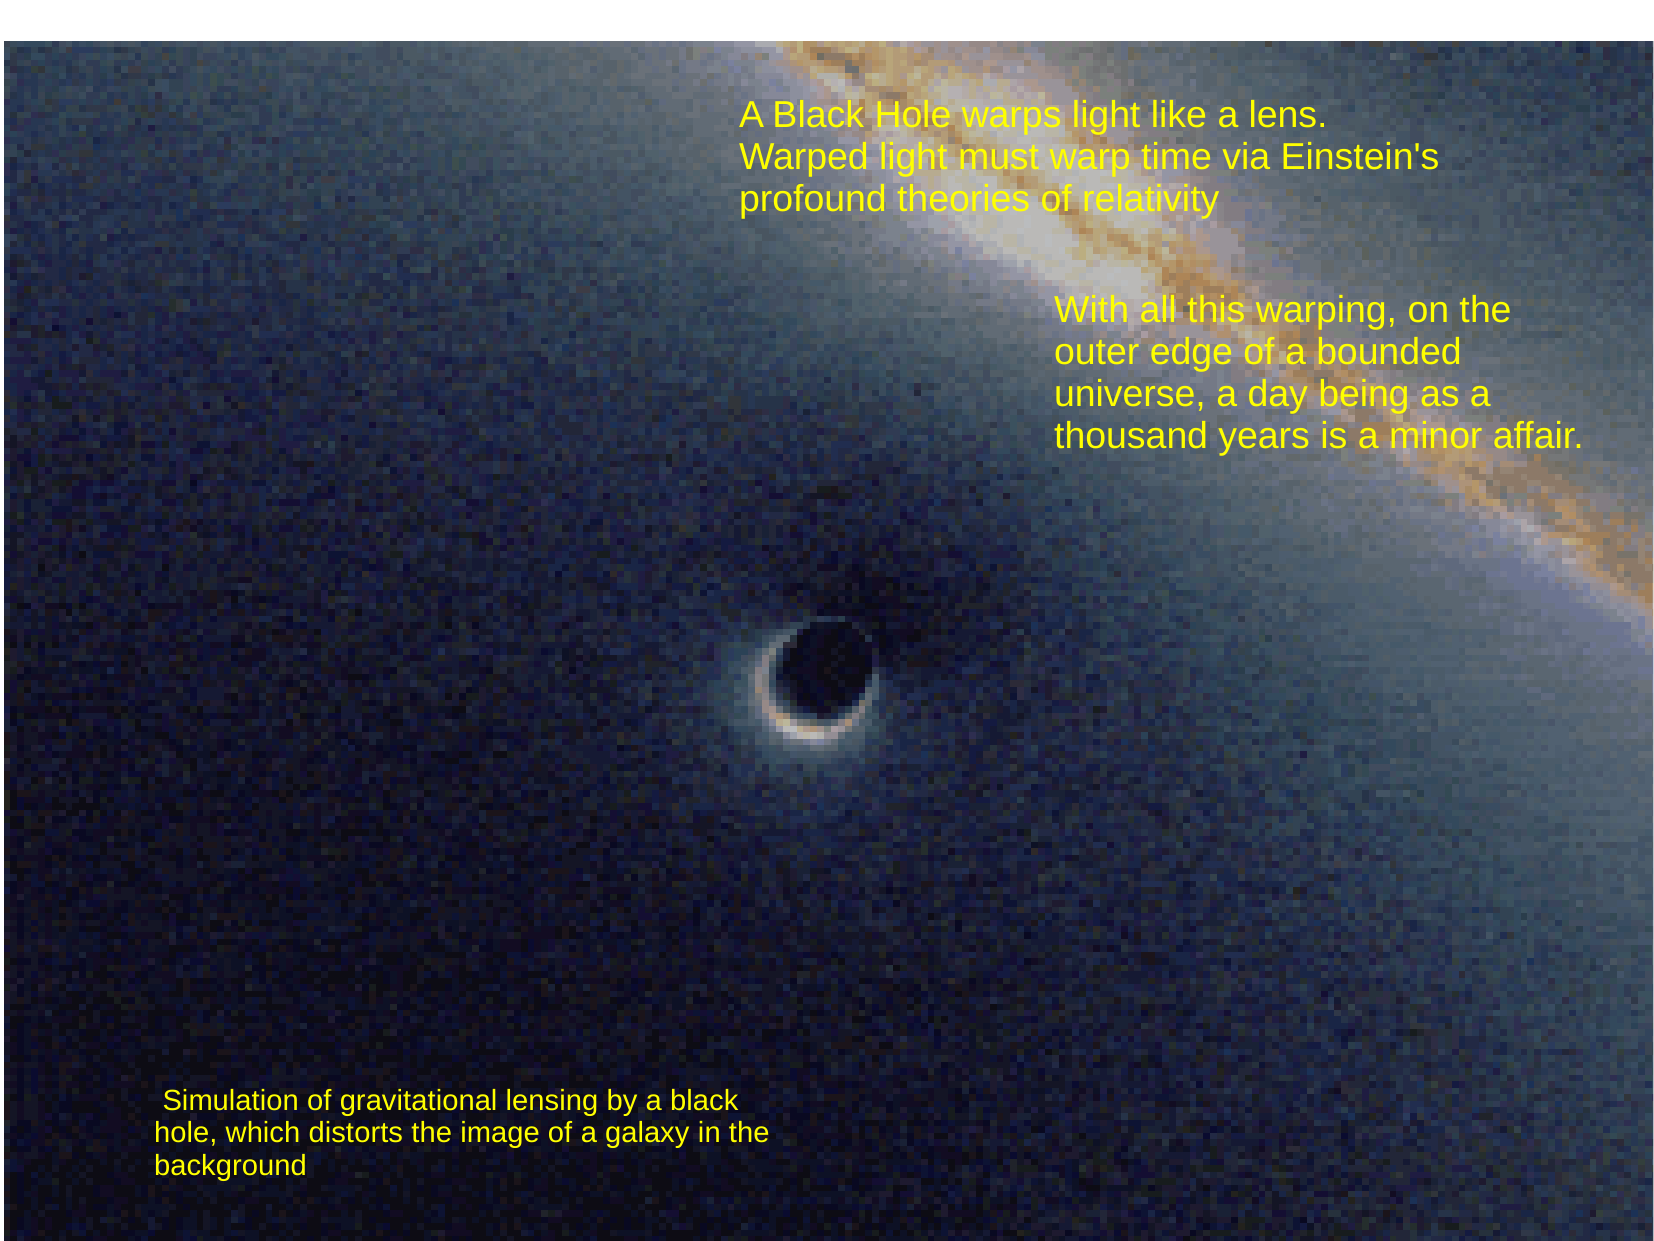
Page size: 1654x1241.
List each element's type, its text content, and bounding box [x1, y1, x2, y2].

picture [4, 41, 1654, 1241]
text_box With all this warping, on the outer edge of a bounded universe, a day being as a thousand years is a minor affair. [1039, 281, 1605, 465]
text_box A Black Hole warps light like a lens. Warped light must warp time via Einstein's profound theories of relativity [724, 86, 1475, 228]
text_box Simulation of gravitational lensing by a black hole, which distorts the image of a galaxy in the background [139, 1076, 800, 1190]
